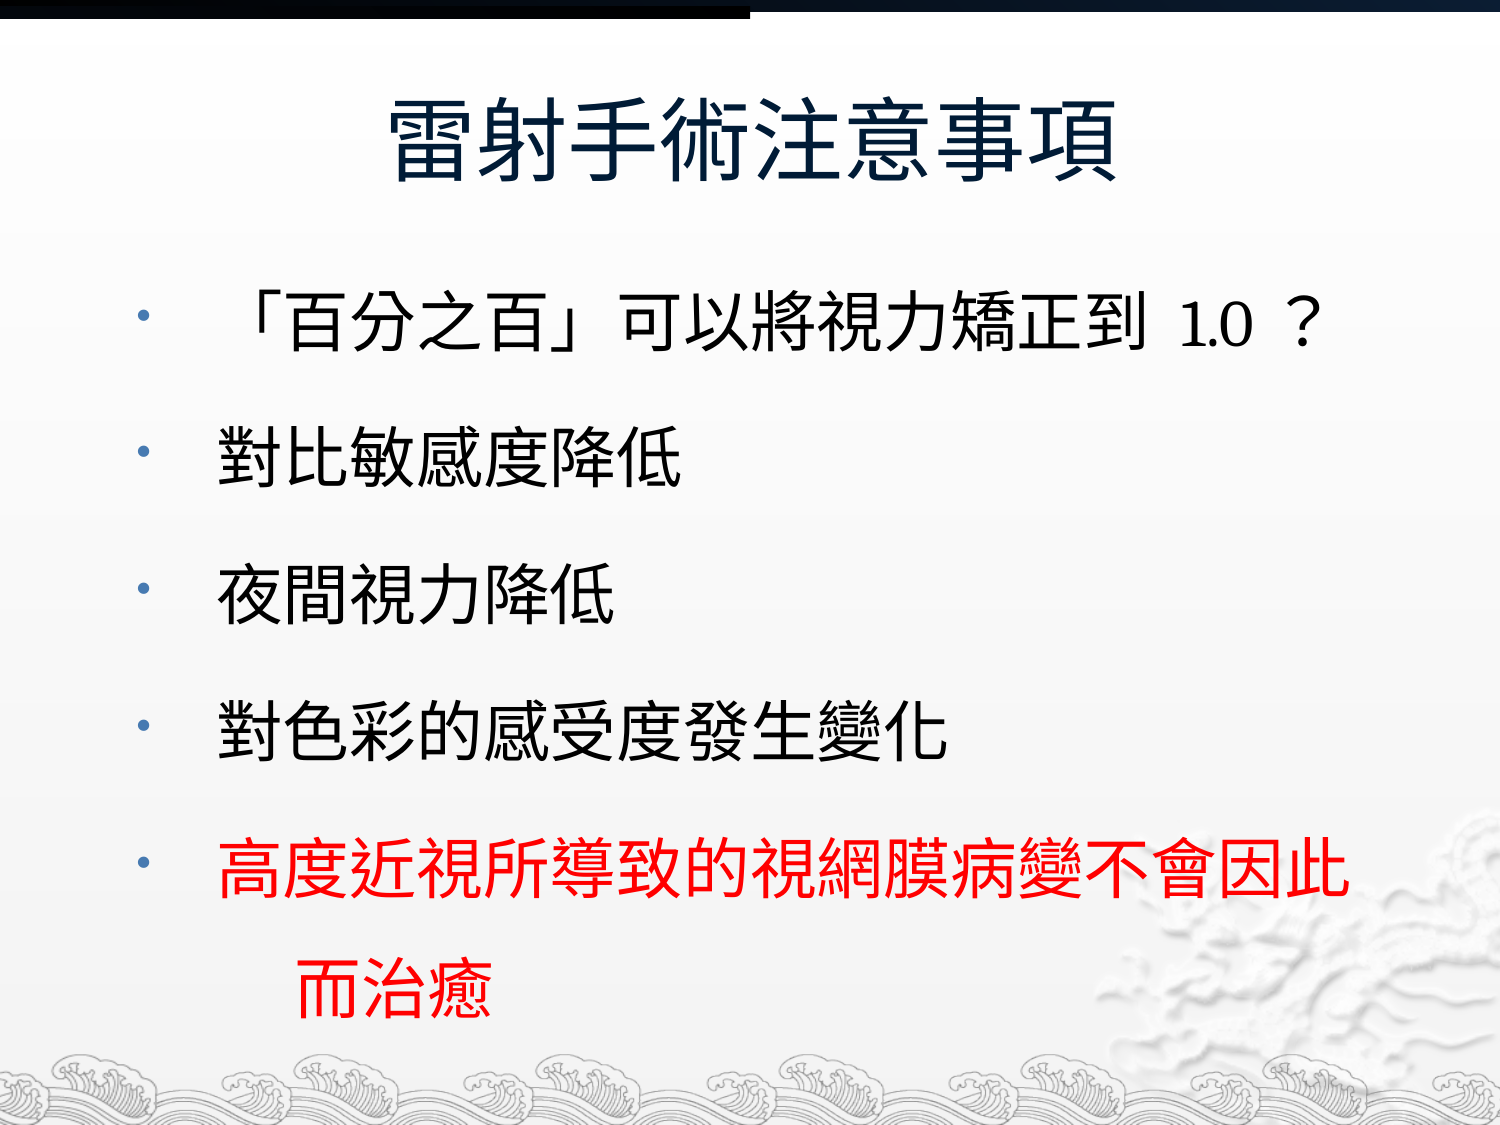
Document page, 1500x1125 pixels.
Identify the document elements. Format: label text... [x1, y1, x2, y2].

title 雷射手術注意事項 [113, 70, 1389, 206]
list 「百分之百」可以將視力矯正到 1.0？ 對比敏感度降低 夜間視力降低 對色彩的感受度發生變化 高度近視所導致的視網膜病變不會因此而治癒 [123, 231, 1424, 1036]
